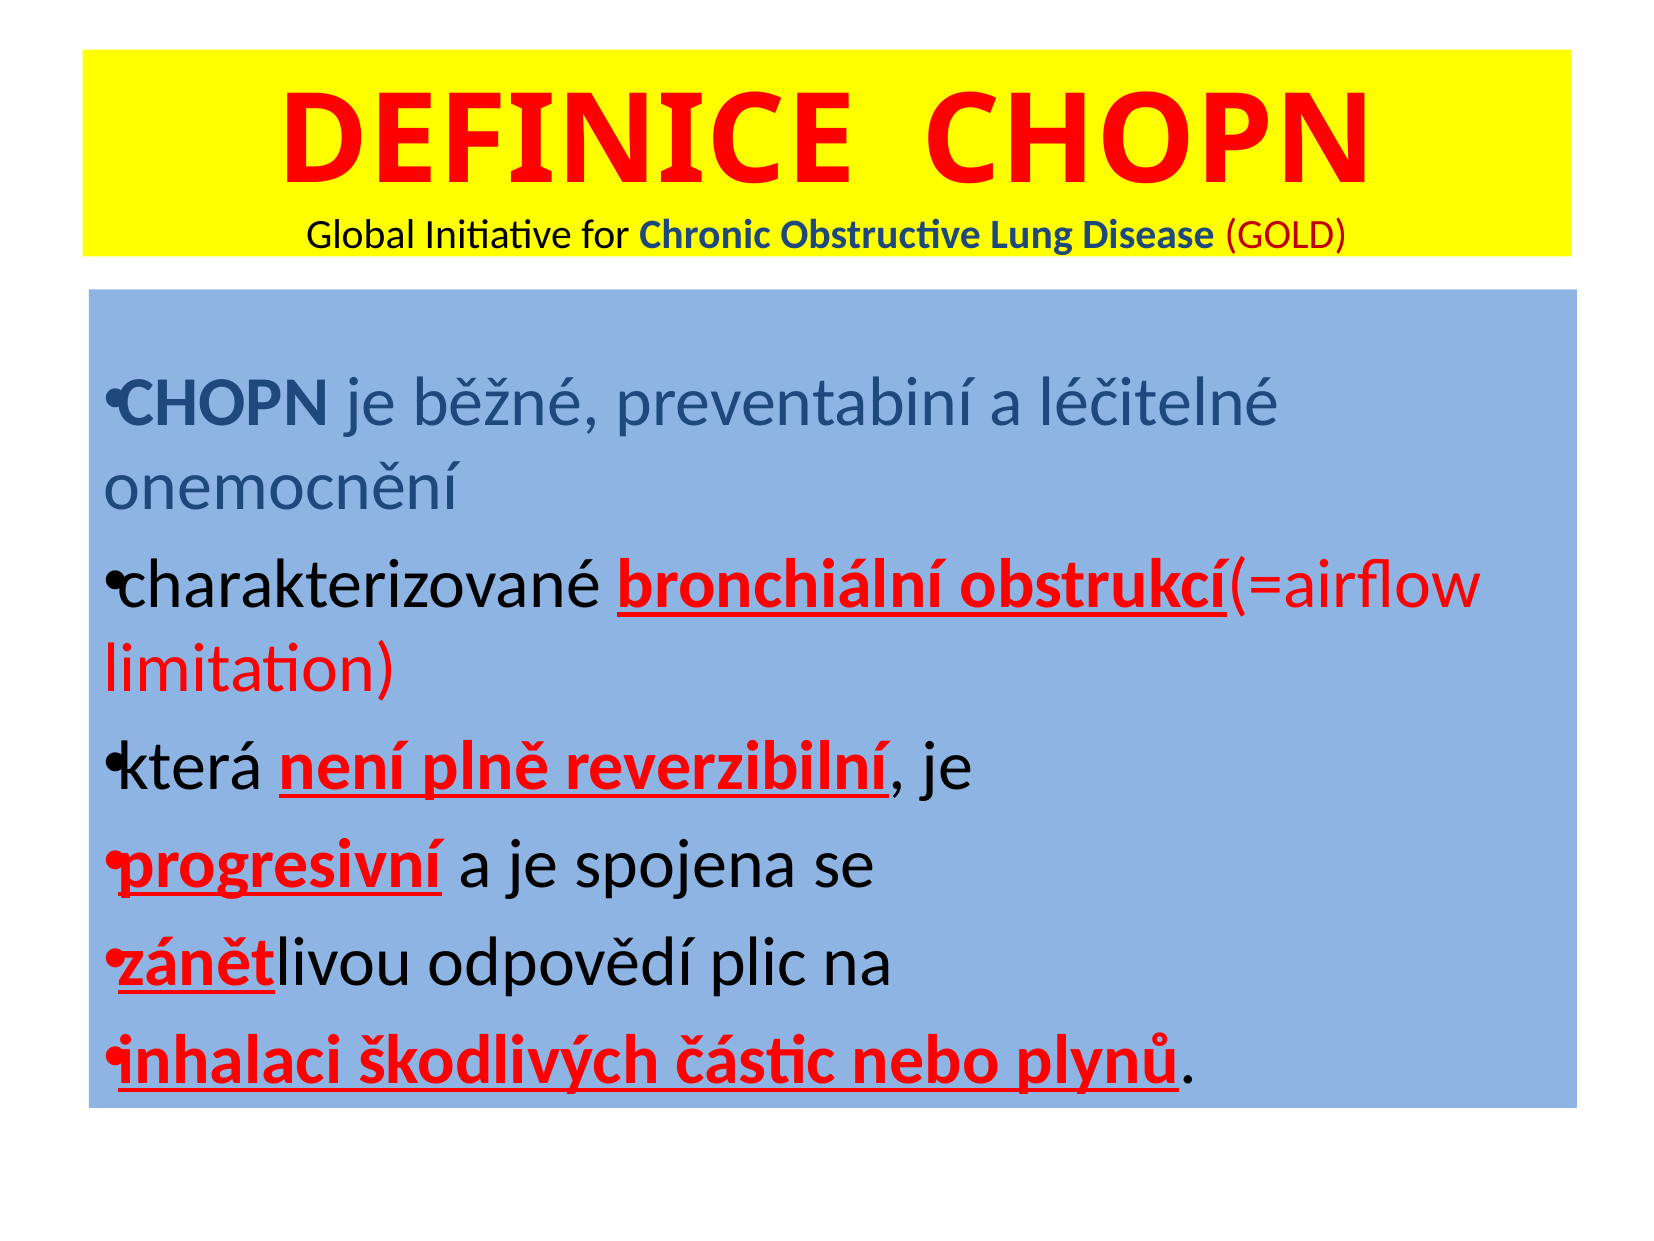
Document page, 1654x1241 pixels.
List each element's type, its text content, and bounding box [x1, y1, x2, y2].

title DEFINICE CHOPN Global Initiative for Chronic Obstructive Lung Disease (GOLD) [82, 49, 1571, 257]
list CHOPN je běžné, preventabiní a léčitelné onemocnění charakterizované bronchiální obstrukcí(=airflow limitation) která není plně reverzibilní, je progresivní a je spojena se zánětlivou odpovědí plic na inhalaci škodlivých částic nebo plynů. [88, 289, 1577, 1108]
